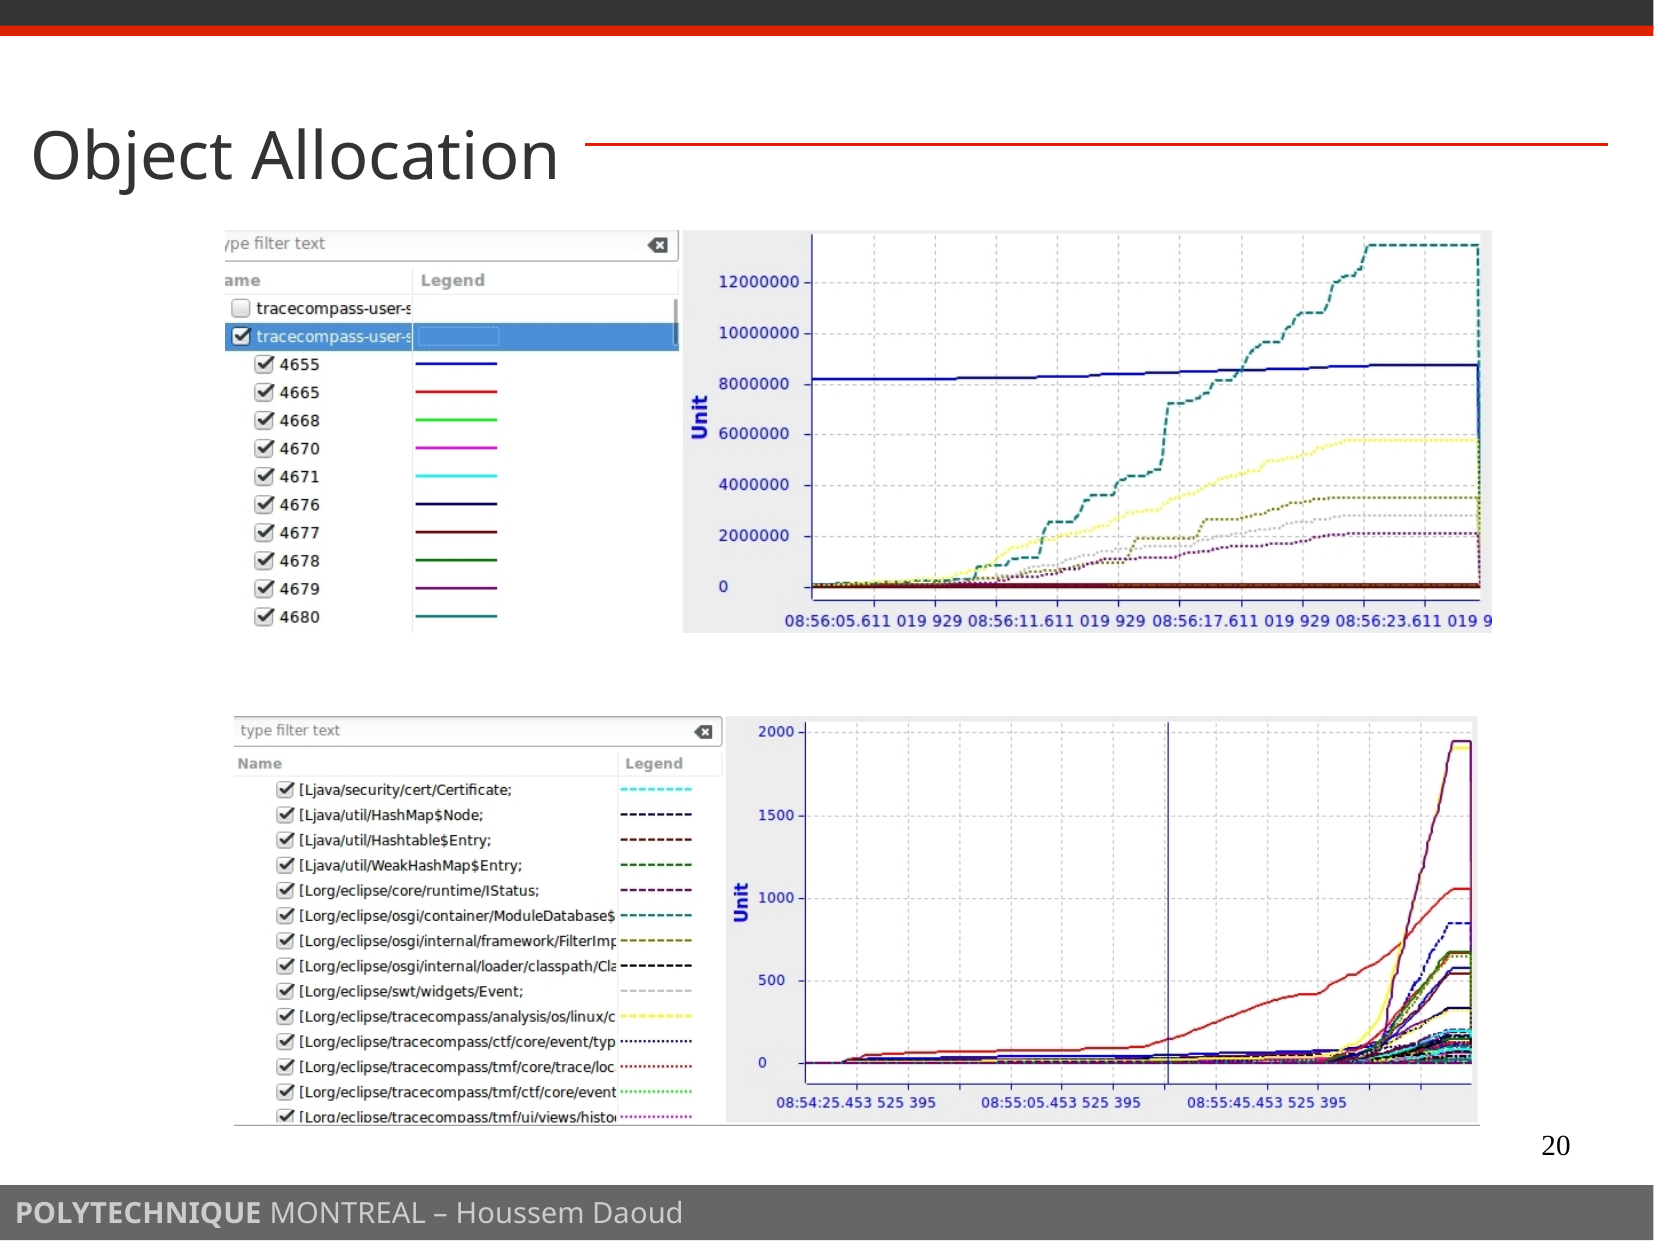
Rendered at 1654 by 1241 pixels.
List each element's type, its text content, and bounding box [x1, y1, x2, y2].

picture [225, 230, 1492, 633]
text_box [0, 0, 1654, 36]
picture [234, 716, 1480, 1127]
text_box Object Allocation [30, 60, 1561, 203]
text_box POLYTECHNIQUE MONTREAL – Houssem Daoud [0, 1185, 1654, 1241]
